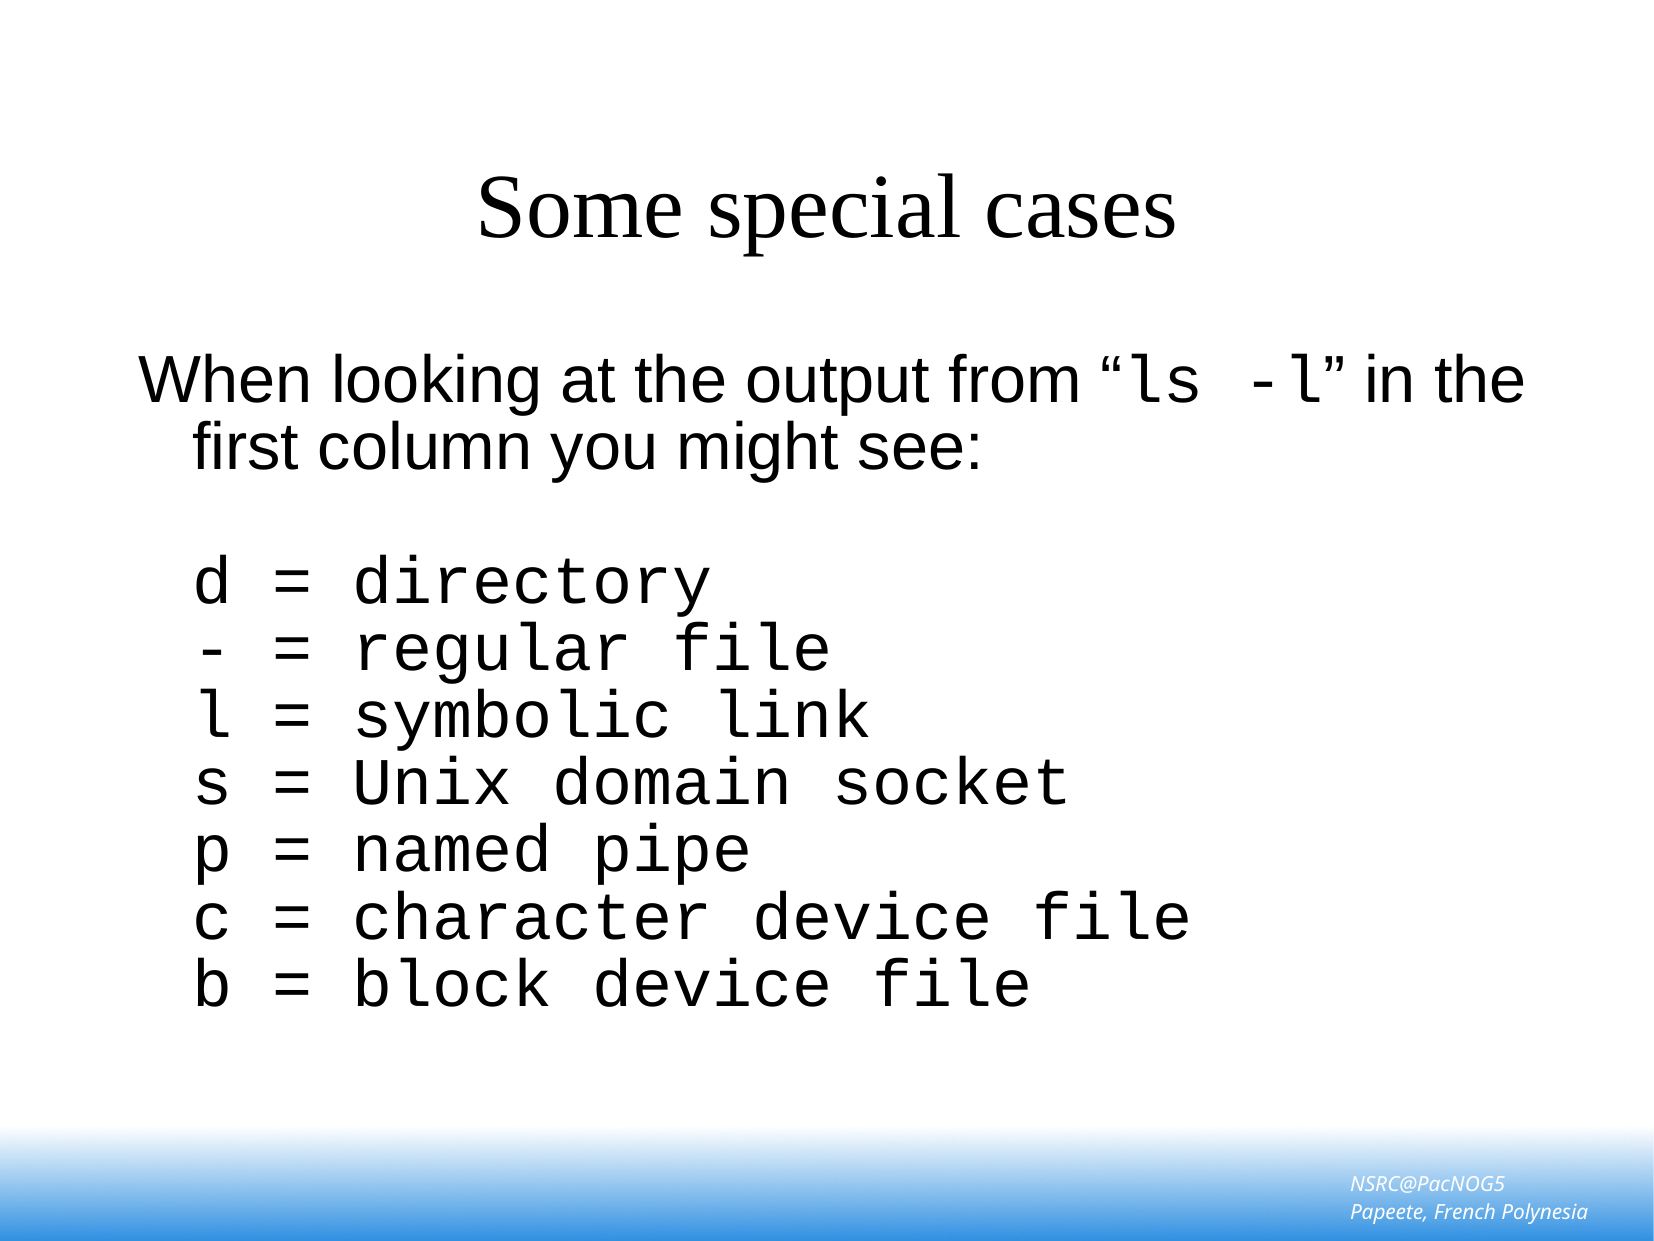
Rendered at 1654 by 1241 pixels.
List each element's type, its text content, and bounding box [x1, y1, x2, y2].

list When looking at the output from “ls -l” in the first column you might see: d = directory - = regular file l = symbolic link s = Unix domain socket p = named pipe c = character device file b = block device file [121, 344, 1534, 1135]
title Some special cases [121, 102, 1534, 311]
picture [0, 1124, 1654, 1241]
